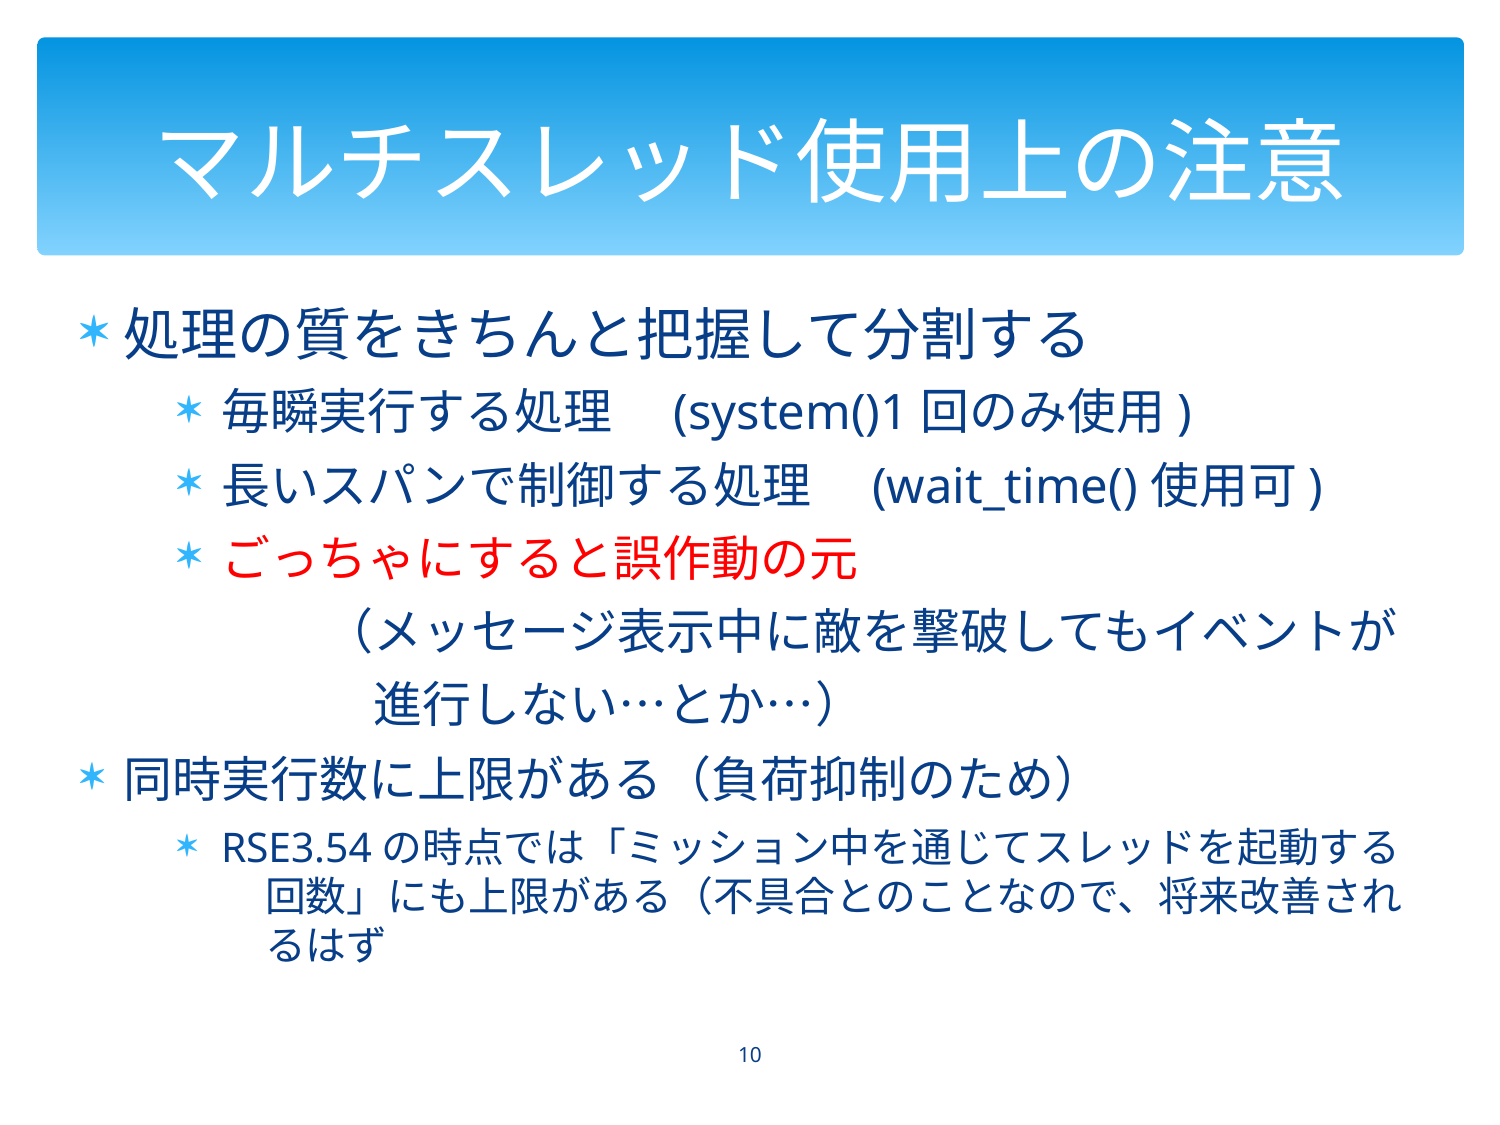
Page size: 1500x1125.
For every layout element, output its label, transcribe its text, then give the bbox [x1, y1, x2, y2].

text_box [654, 1025, 846, 1086]
list 処理の質をきちんと把握して分割する 毎瞬実行する処理 (system()1回のみ使用) 長いスパンで制御する処理 (wait_time()使用可) ごっちゃにすると誤作動の元 （メッセージ表示中に敵を撃破してもイベントが 進行しない…とか…） 同時実行数に上限がある（負荷抑制のため） RSE3.54の時点では「ミッション中を通じてスレッドを起動する回数」にも上限がある（不具合とのことなので、将来改善されるはず [64, 290, 1424, 1000]
title マルチスレッド使用上の注意 [75, 55, 1426, 262]
